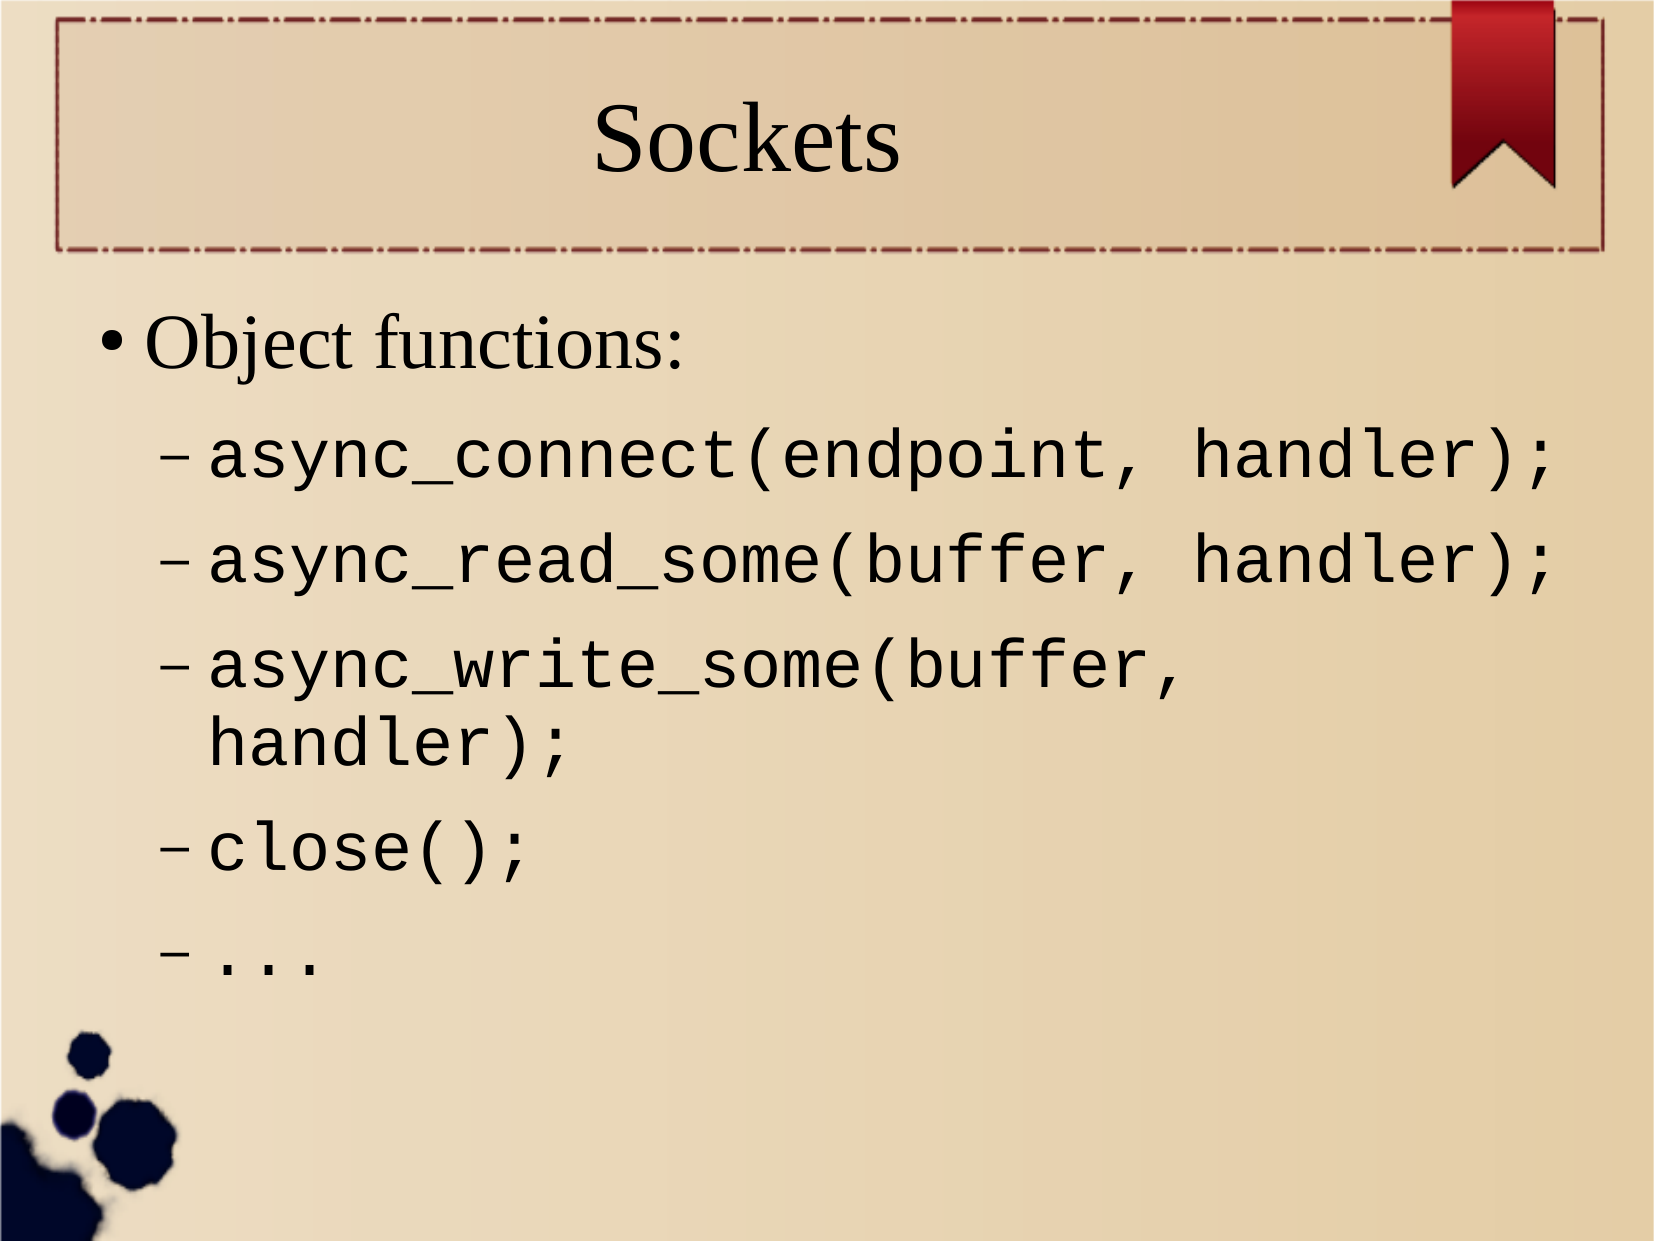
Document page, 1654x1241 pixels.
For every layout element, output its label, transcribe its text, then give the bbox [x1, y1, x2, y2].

list Object functions: async_connect(endpoint, handler); async_read_some(buffer, handler); async_write_some(buffer, handler); close(); ... [82, 299, 1571, 1019]
picture [0, 0, 1654, 1241]
title Sockets [82, 47, 1412, 229]
